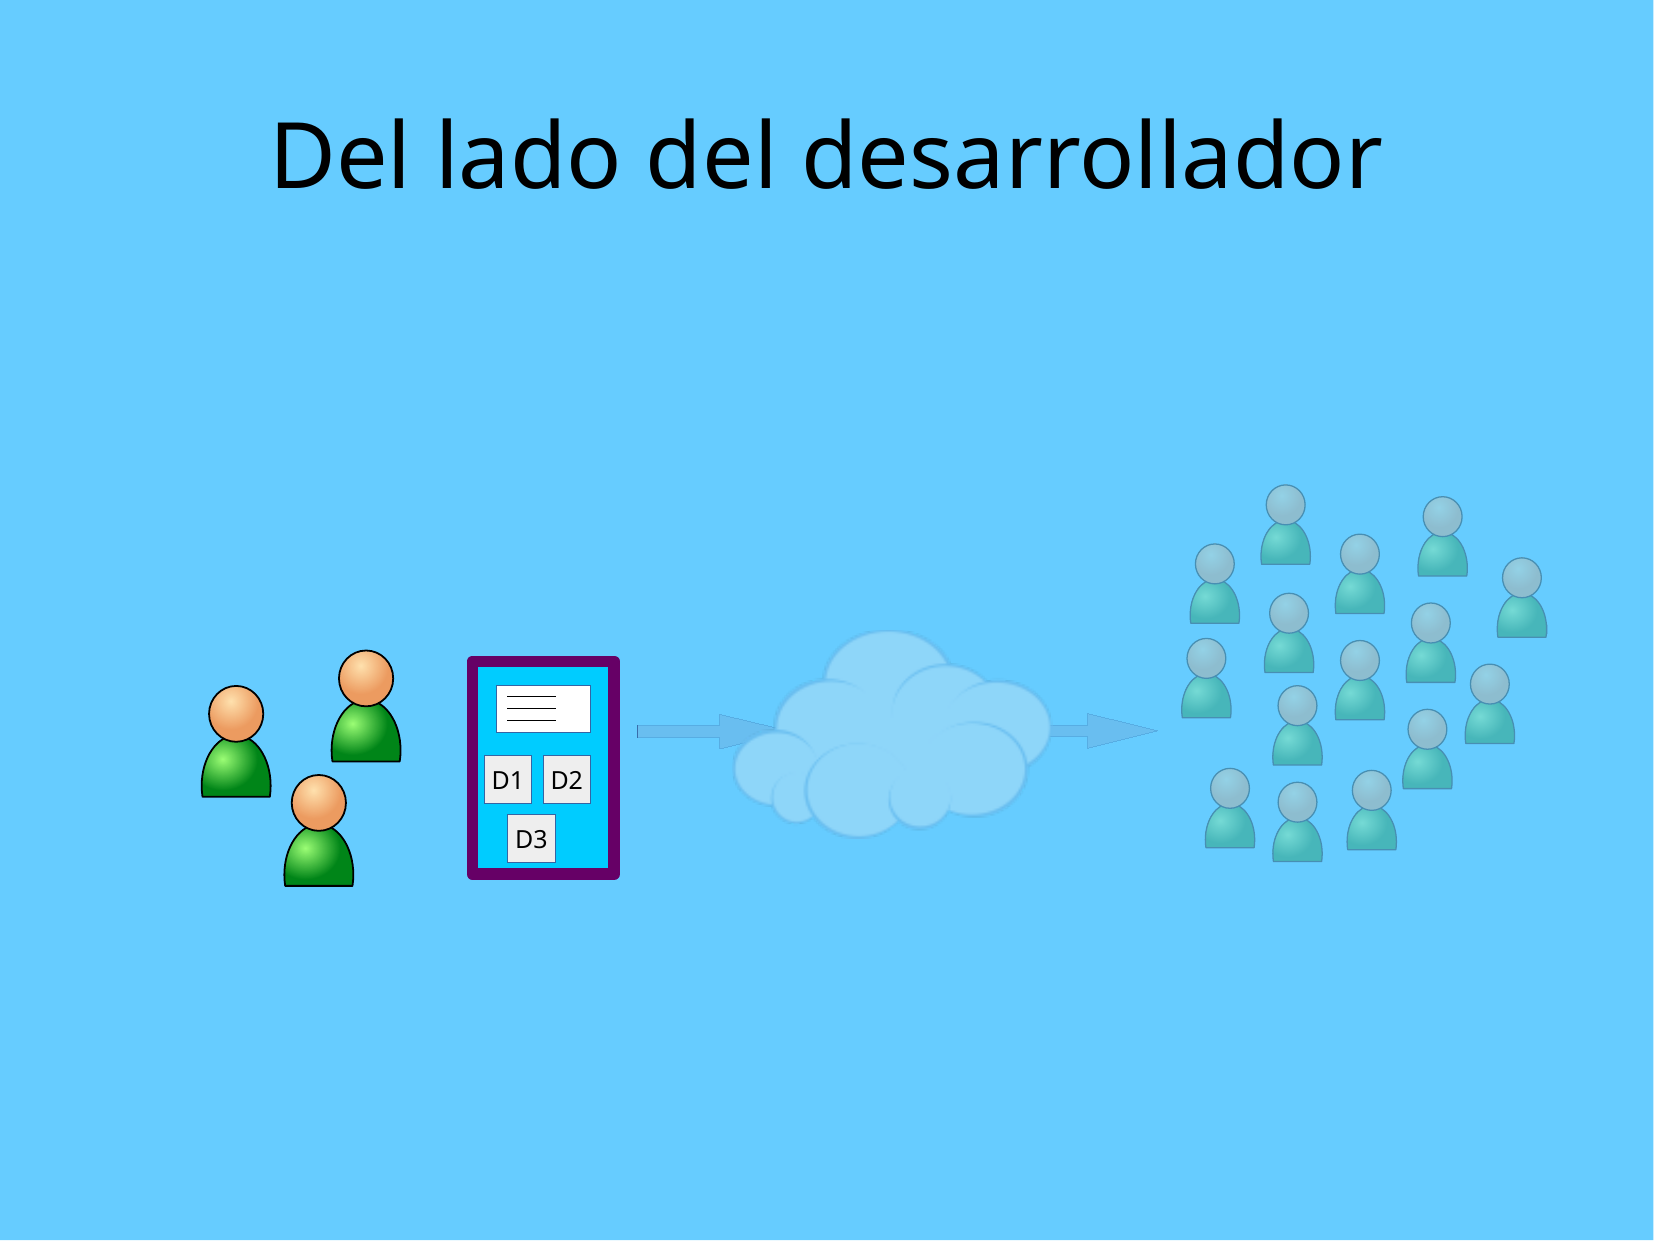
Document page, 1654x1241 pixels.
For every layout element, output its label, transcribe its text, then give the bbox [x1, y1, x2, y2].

text_box D3 [507, 814, 556, 863]
text_box D2 [543, 755, 591, 804]
text_box [0, 0, 1654, 1241]
text_box D1 [484, 755, 532, 804]
picture [200, 685, 272, 798]
picture [330, 649, 402, 763]
title Del lado del desarrollador [82, 49, 1571, 257]
picture [283, 774, 355, 887]
